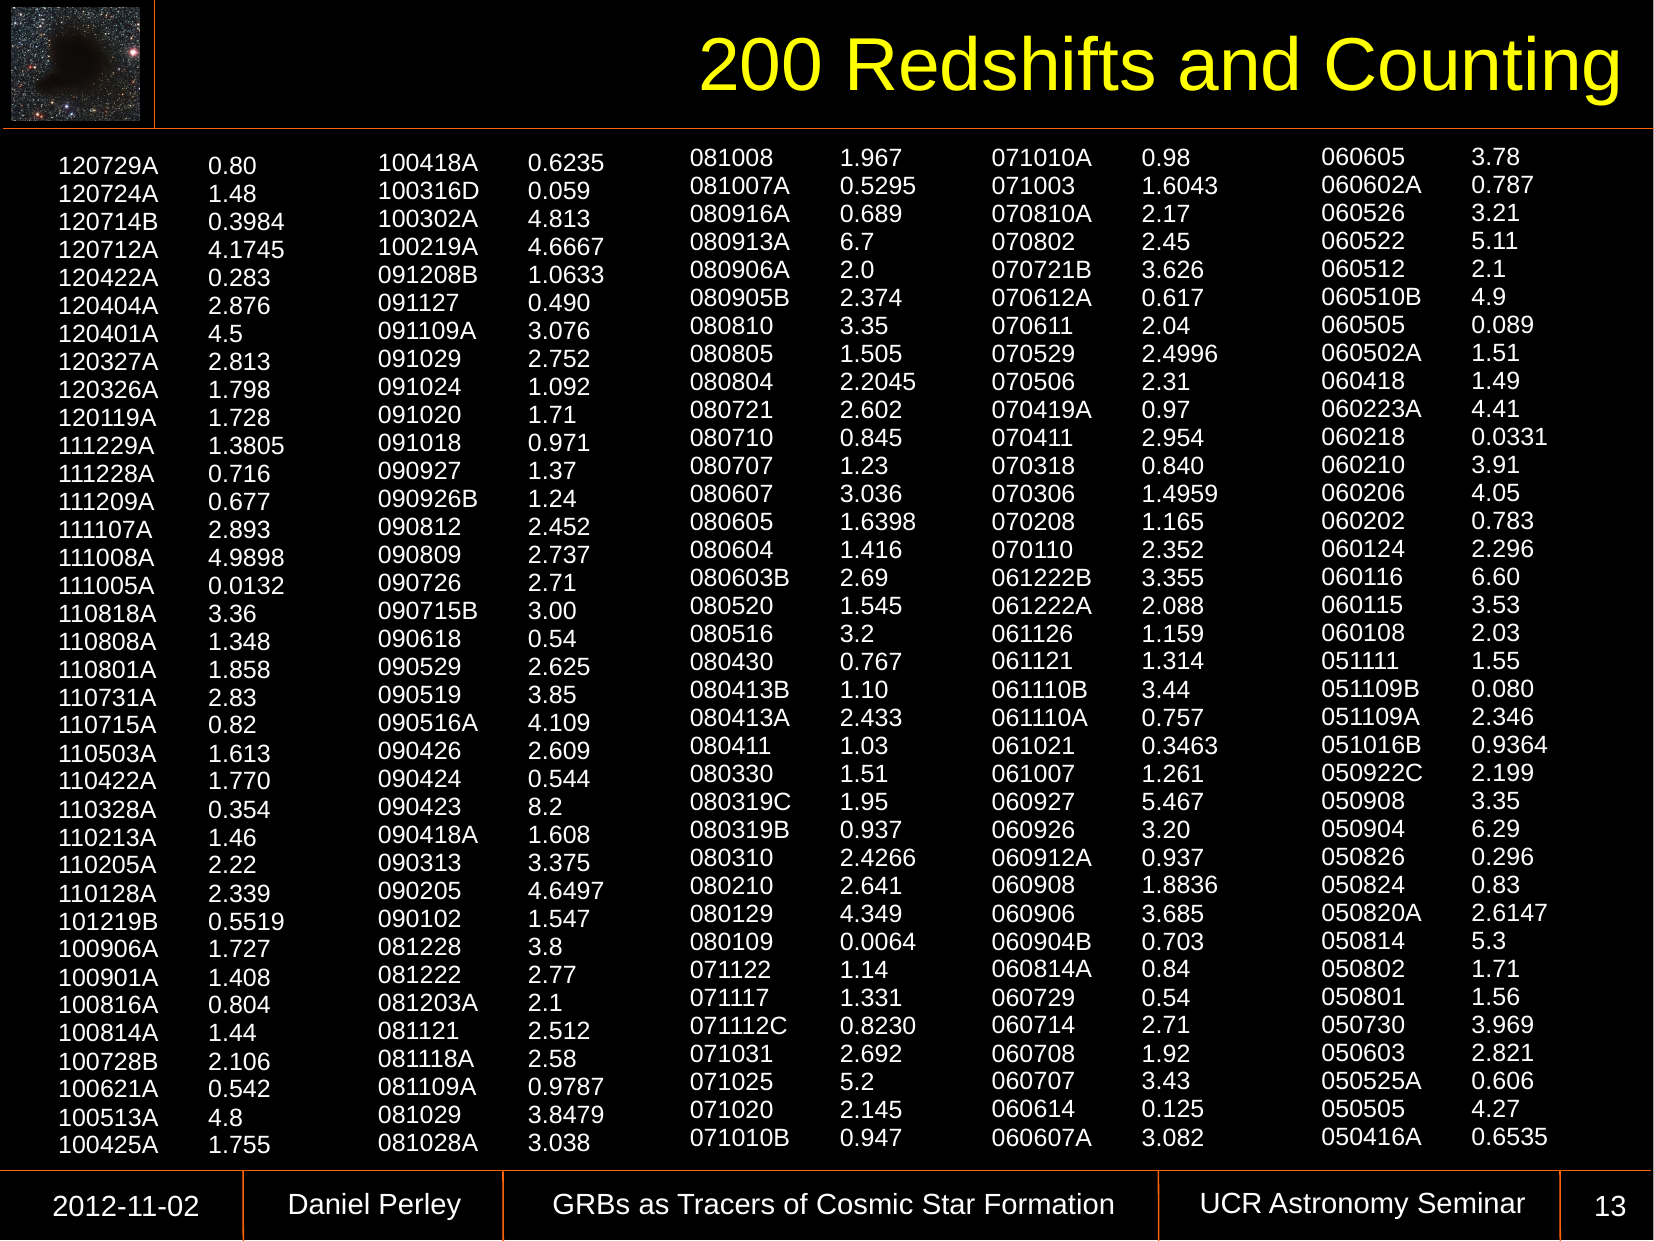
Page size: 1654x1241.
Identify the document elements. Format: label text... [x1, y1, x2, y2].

text_box 060605 3.78 060602A 0.787 060526 3.21 060522 5.11 060512 2.1 060510B 4.9 060505 0.089 060502A 1.51 060418 1.49 060223A 4.41 060218 0.0331 060210 3.91 060206 4.05 060202 0.783 060124 2.296 060116 6.60 060115 3.53 060108 2.03 051111 1.55 051109B 0.080 051109A 2.346 051016B 0.9364 050922C 2.199 050908 3.35 050904 6.29 050826 0.296 050824 0.83 050820A 2.6147 050814 5.3 050802 1.71 050801 1.56 050730 3.969 050603 2.821 050525A 0.606 050505 4.27 050416A 0.6535 [1306, 135, 1654, 1175]
text_box 071010A 0.98 071003 1.6043 070810A 2.17 070802 2.45 070721B 3.626 070612A 0.617 070611 2.04 070529 2.4996 070506 2.31 070419A 0.97 070411 2.954 070318 0.840 070306 1.4959 070208 1.165 070110 2.352 061222B 3.355 061222A 2.088 061126 1.159 061121 1.314 061110B 3.44 061110A 0.757 061021 0.3463 061007 1.261 060927 5.467 060926 3.20 060912A 0.937 060908 1.8836 060906 3.685 060904B 0.703 060814A 0.84 060729 0.54 060714 2.71 060708 1.92 060707 3.43 060614 0.125 060607A 3.082 [976, 136, 1307, 1187]
text_box 120729A 0.80 120724A 1.48 120714B 0.3984 120712A 4.1745 120422A 0.283 120404A 2.876 120401A 4.5 120327A 2.813 120326A 1.798 120119A 1.728 111229A 1.3805 111228A 0.716 111209A 0.677 111107A 2.893 111008A 4.9898 111005A 0.0132 110818A 3.36 110808A 1.348 110801A 1.858 110731A 2.83 110715A 0.82 110503A 1.613 110422A 1.770 110328A 0.354 110213A 1.46 110205A 2.22 110128A 2.339 101219B 0.5519 100906A 1.727 100901A 1.408 100816A 0.804 100814A 1.44 100728B 2.106 100621A 0.542 100513A 4.8 100425A 1.755 [43, 144, 374, 1195]
title 200 Redshifts and Counting [187, 21, 1624, 108]
text_box 100418A 0.6235 100316D 0.059 100302A 4.813 100219A 4.6667 091208B 1.0633 091127 0.490 091109A 3.076 091029 2.752 091024 1.092 091020 1.71 091018 0.971 090927 1.37 090926B 1.24 090812 2.452 090809 2.737 090726 2.71 090715B 3.00 090618 0.54 090529 2.625 090519 3.85 090516A 4.109 090426 2.609 090424 0.544 090423 8.2 090418A 1.608 090313 3.375 090205 4.6497 090102 1.547 081228 3.8 081222 2.77 081203A 2.1 081121 2.512 081118A 2.58 081109A 0.9787 081029 3.8479 081028A 3.038 [363, 141, 768, 1181]
picture [11, 7, 140, 121]
text_box 081008 1.967 081007A 0.5295 080916A 0.689 080913A 6.7 080906A 2.0 080905B 2.374 080810 3.35 080805 1.505 080804 2.2045 080721 2.602 080710 0.845 080707 1.23 080607 3.036 080605 1.6398 080604 1.416 080603B 2.69 080520 1.545 080516 3.2 080430 0.767 080413B 1.10 080413A 2.433 080411 1.03 080330 1.51 080319C 1.95 080319B 0.937 080310 2.4266 080210 2.641 080129 4.349 080109 0.0064 071122 1.14 071117 1.331 071112C 0.8230 071031 2.692 071025 5.2 071020 2.145 071010B 0.947 [675, 136, 976, 1163]
